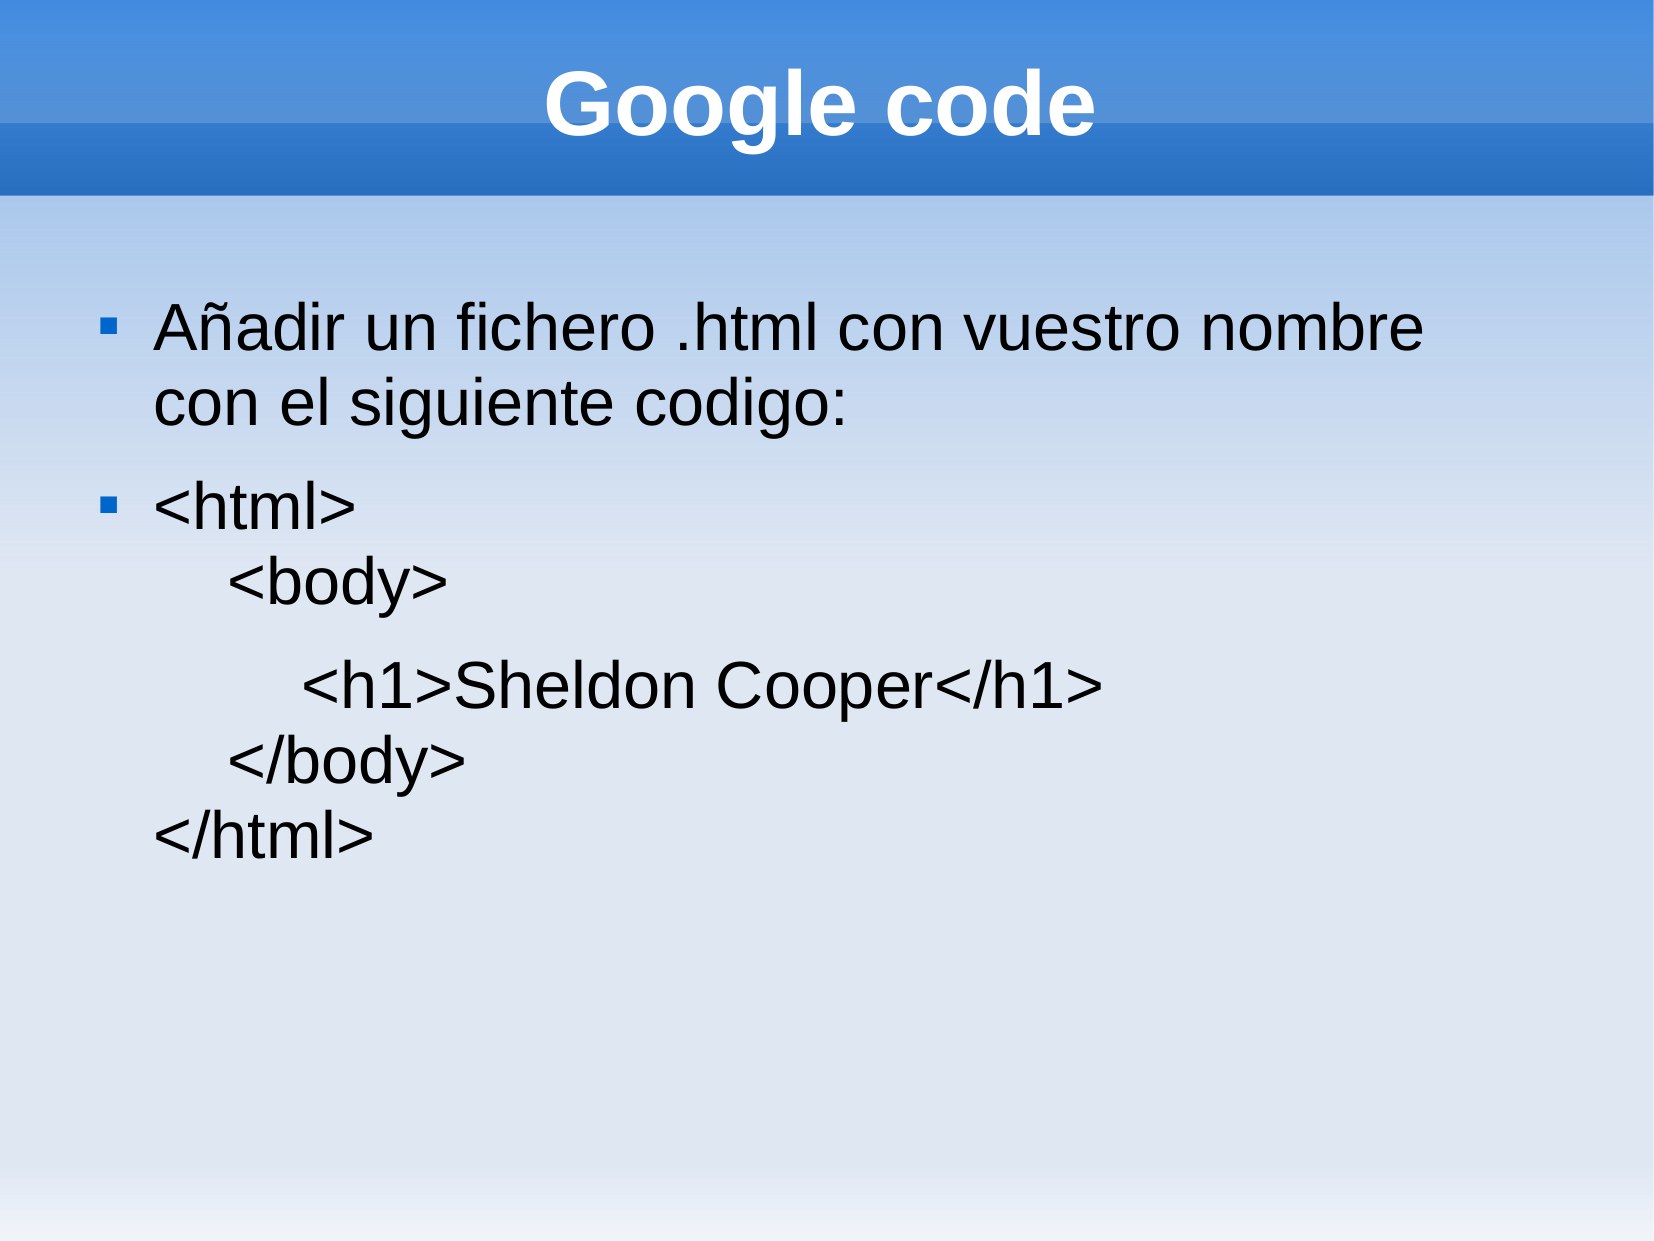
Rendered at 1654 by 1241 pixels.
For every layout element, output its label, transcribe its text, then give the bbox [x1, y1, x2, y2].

title Google code [76, 7, 1565, 200]
picture [0, 0, 1654, 1241]
list Añadir un fichero .html con vuestro nombre con el siguiente codigo: <html> <body> <h1>Sheldon Cooper</h1> </body> </html> [82, 290, 1571, 1094]
